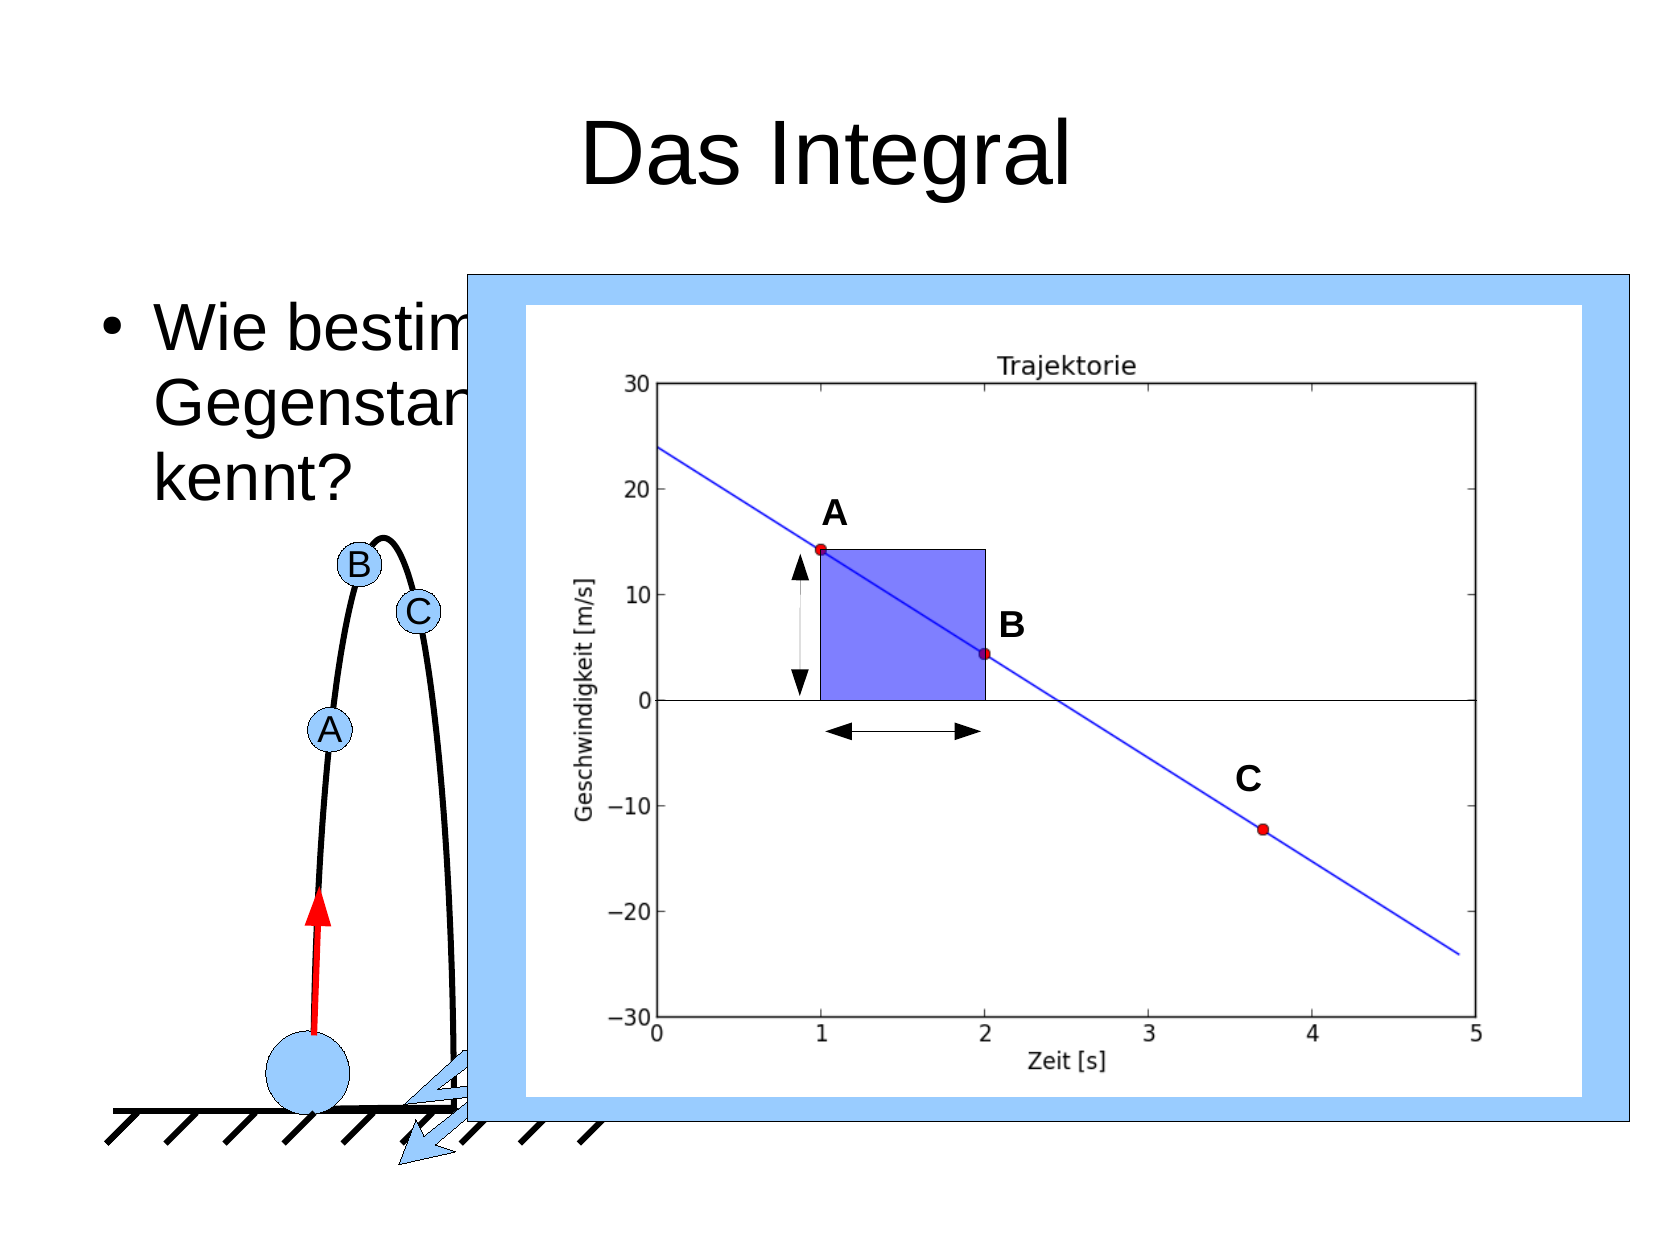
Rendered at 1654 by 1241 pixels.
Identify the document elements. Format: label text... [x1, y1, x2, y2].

text_box C [396, 589, 441, 634]
text_box A [307, 707, 353, 753]
text_box C [1220, 750, 1277, 807]
title Das Integral [82, 56, 1571, 250]
text_box [265, 274, 1630, 1165]
text_box B [986, 596, 1041, 654]
picture [526, 305, 1582, 1097]
text_box B [337, 542, 382, 587]
list Wie bestimmt man die Position eines Gegenstands wenn man sein Geschwindigkeit kennt? [82, 290, 467, 1094]
text_box A [806, 484, 864, 542]
